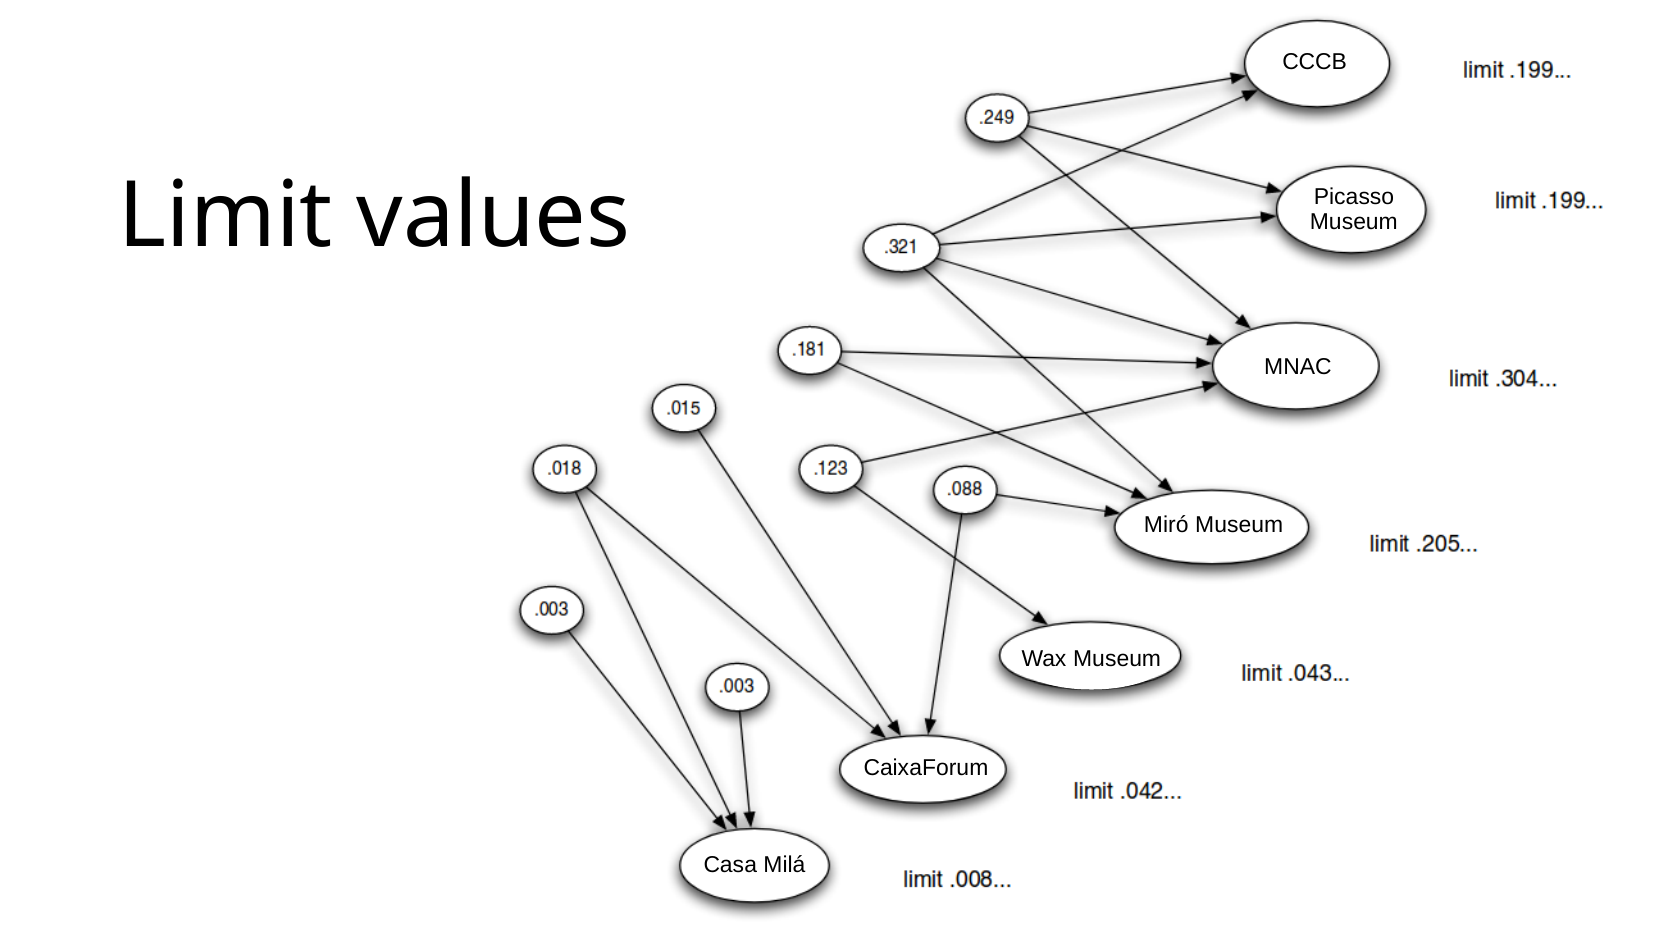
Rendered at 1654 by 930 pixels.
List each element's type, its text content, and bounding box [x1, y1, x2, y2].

picture [414, 1, 1653, 930]
text_box Miró Museum [1129, 493, 1298, 556]
text_box Casa Milá [684, 838, 826, 892]
text_box CaixaForum [851, 741, 1001, 794]
text_box Picasso Museum [1286, 170, 1422, 248]
text_box CCCB [1246, 24, 1383, 100]
text_box Wax Museum [1014, 627, 1169, 690]
text_box MNAC [1230, 328, 1367, 406]
title Limit values [0, 1, 751, 420]
